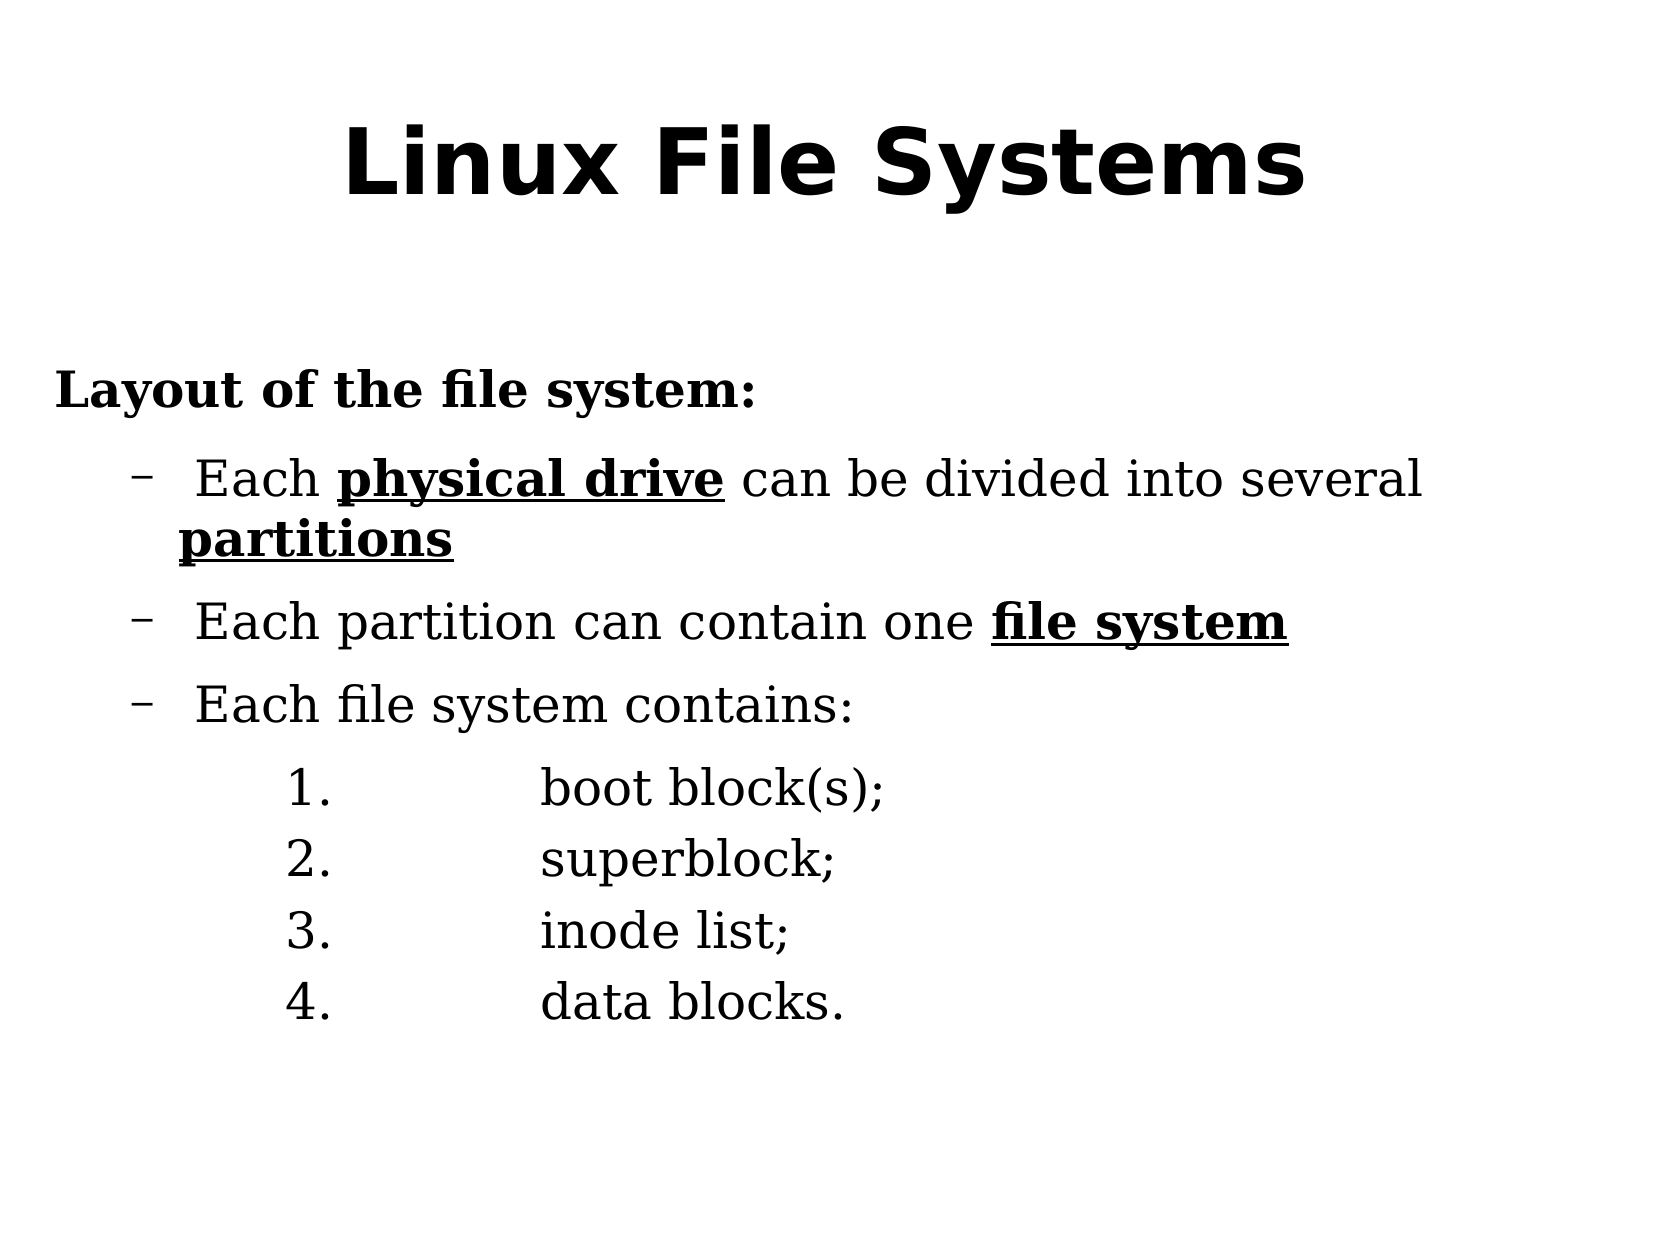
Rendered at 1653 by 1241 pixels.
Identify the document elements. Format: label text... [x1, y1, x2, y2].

list Layout of the file system: Each physical drive can be divided into several partitions Each partition can contain one file system Each file system contains: 1. boot block(s); 2. superblock; 3. inode list; 4. data blocks. [37, 361, 1616, 1096]
title Linux File Systems [37, 27, 1613, 301]
